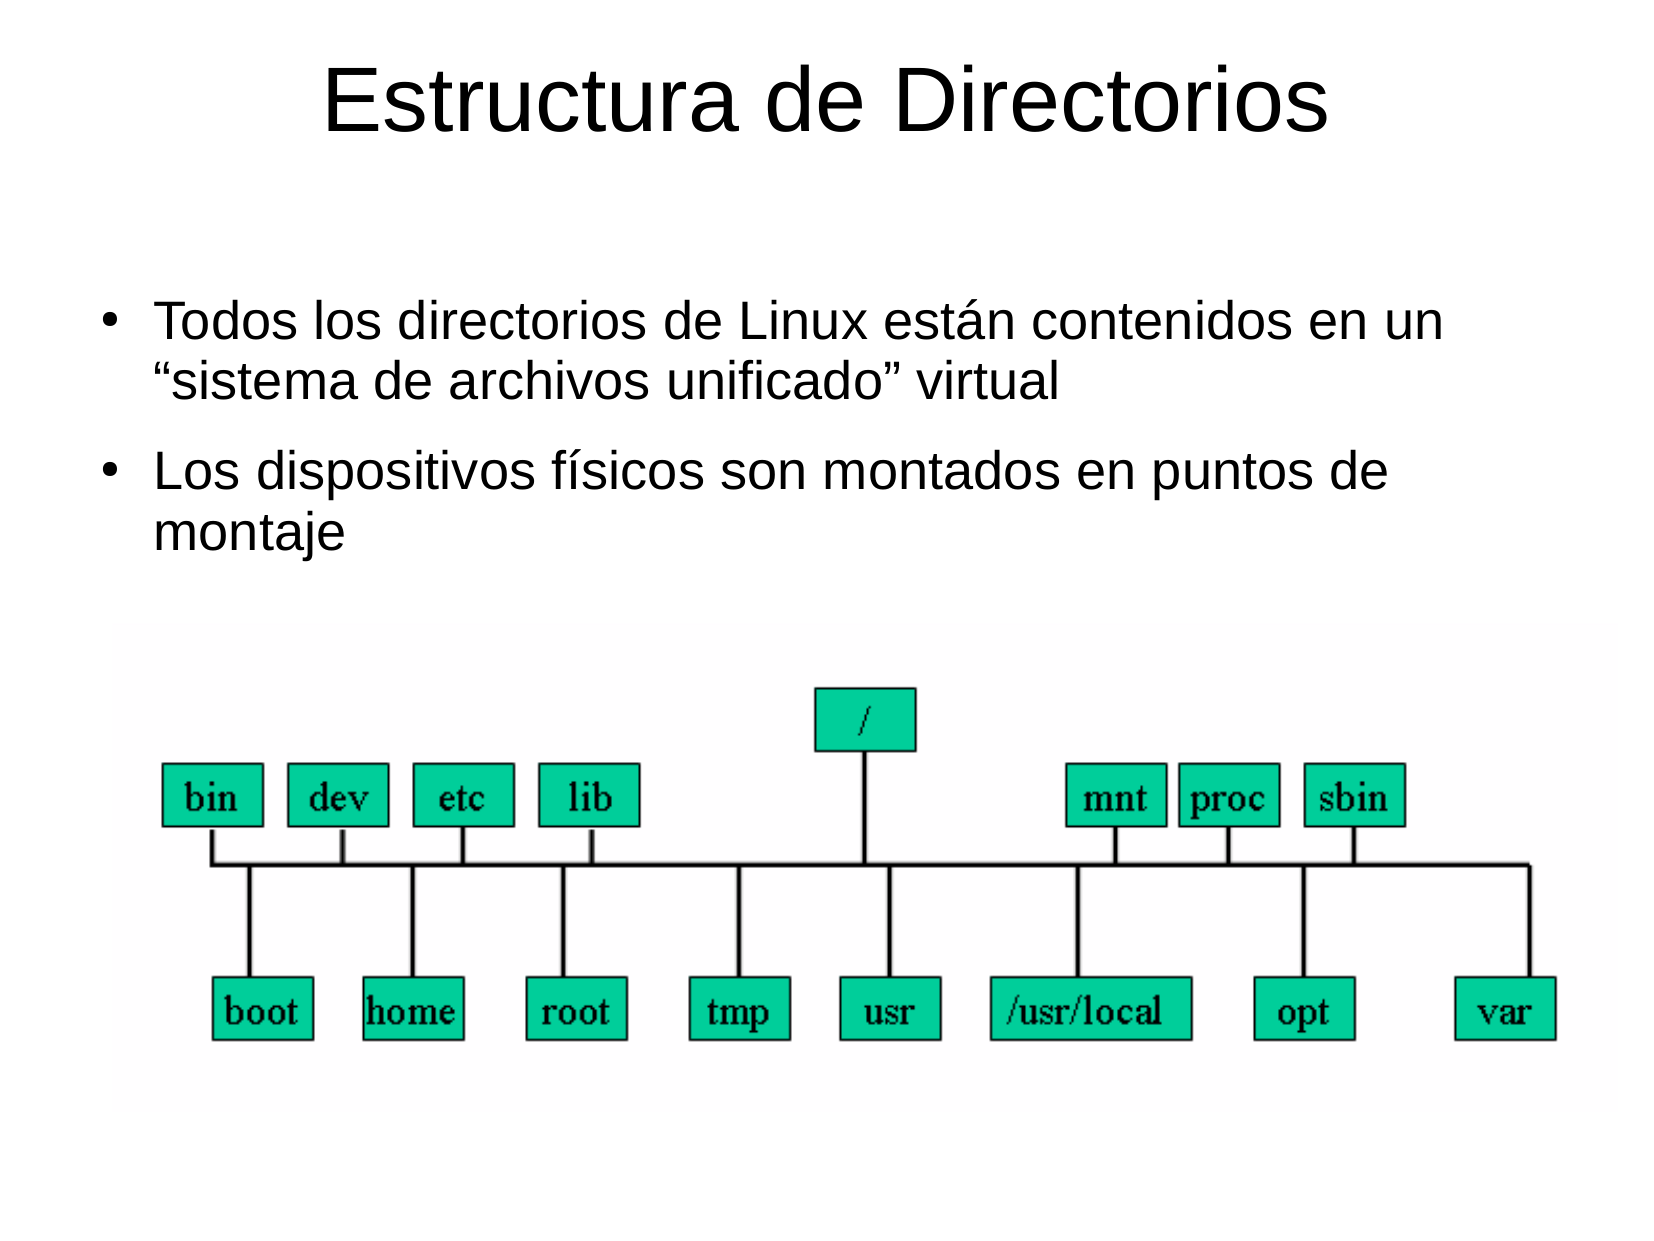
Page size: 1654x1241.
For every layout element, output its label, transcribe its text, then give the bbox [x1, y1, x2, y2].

picture [112, 623, 1618, 1112]
title Estructura de Directorios [82, 48, 1571, 152]
list Todos los directorios de Linux están contenidos en un “sistema de archivos unificado” virtual Los dispositivos físicos son montados en puntos de montaje [82, 290, 1571, 563]
